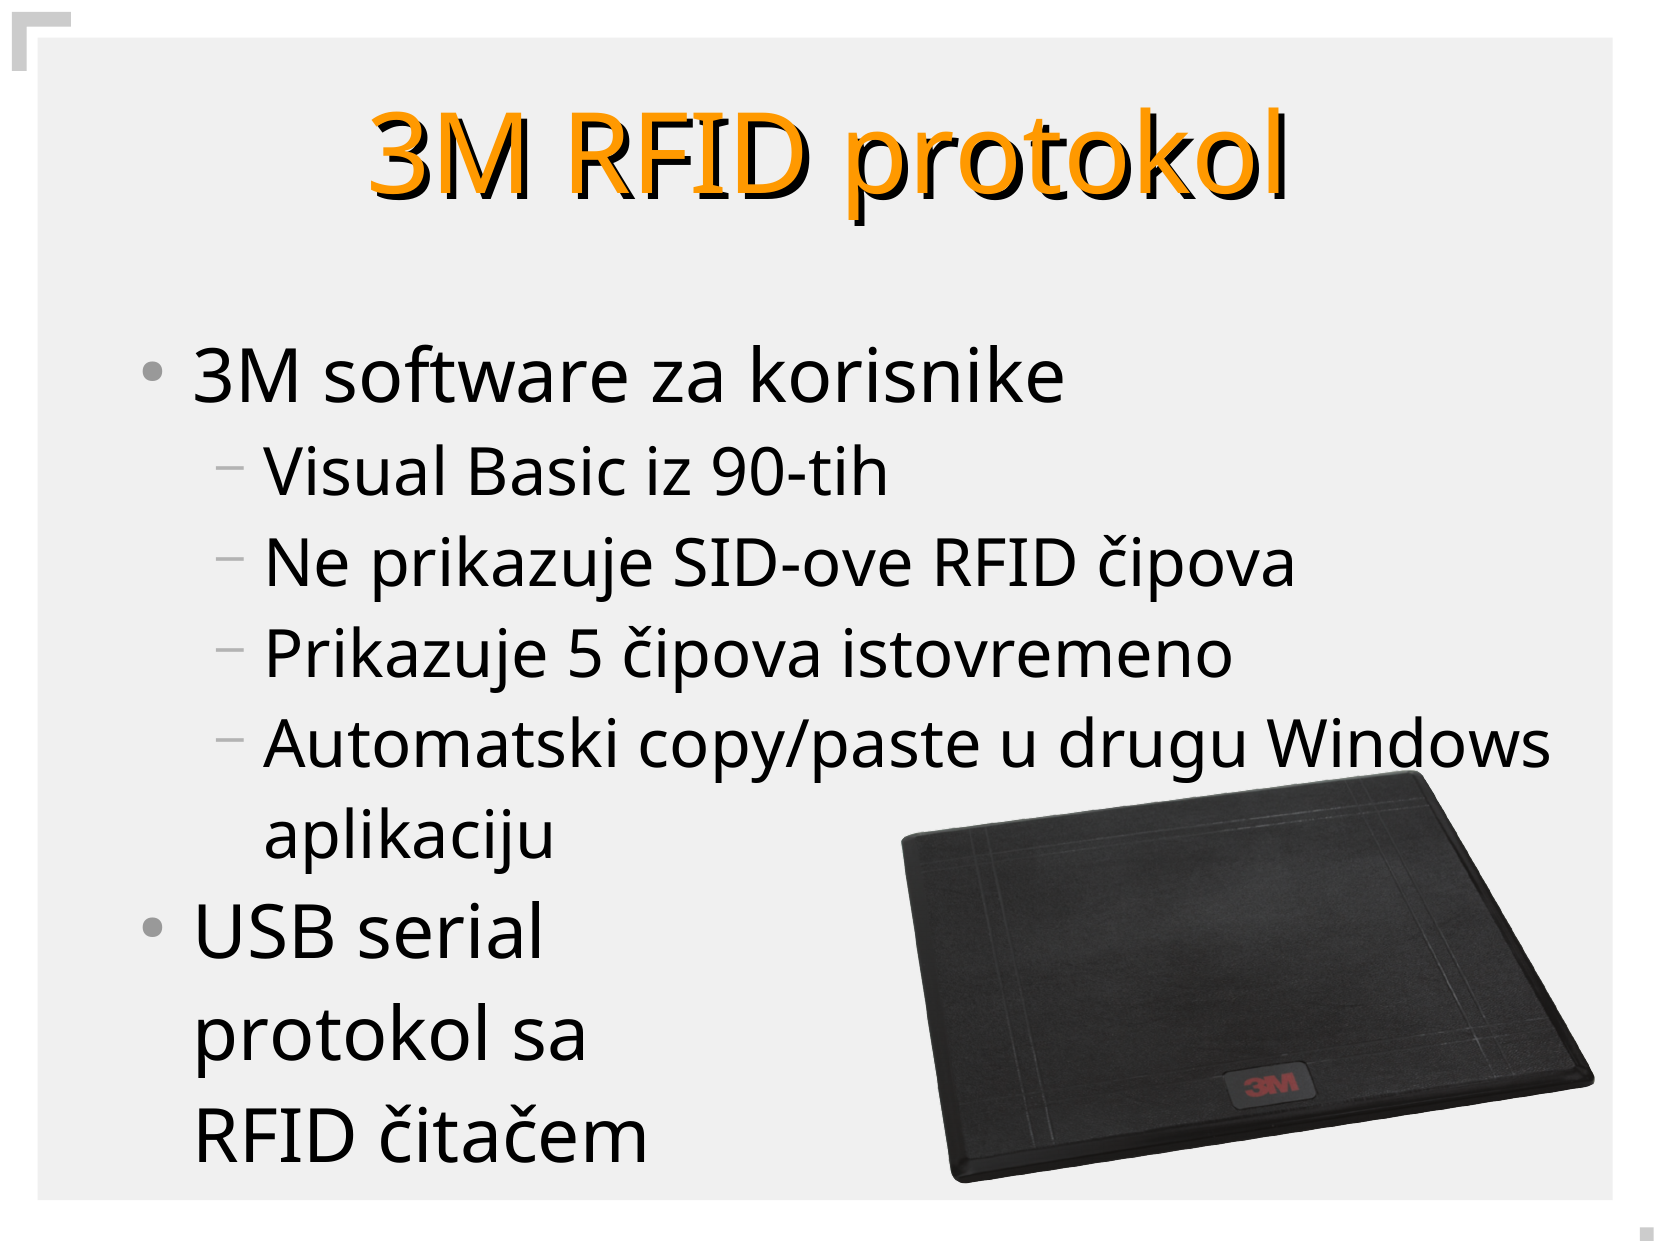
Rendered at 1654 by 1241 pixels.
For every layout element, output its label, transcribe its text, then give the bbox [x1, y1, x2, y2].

title 3M RFID protokol [121, 46, 1534, 254]
list 3M software za korisnike Visual Basic iz 90-tih Ne prikazuje SID-ove RFID čipova Prikazuje 5 čipova istovremeno Automatski copy/paste u drugu Windows aplikaciju USB serial protokol sa RFID čitačem [121, 322, 1561, 1132]
picture [893, 762, 1601, 1189]
